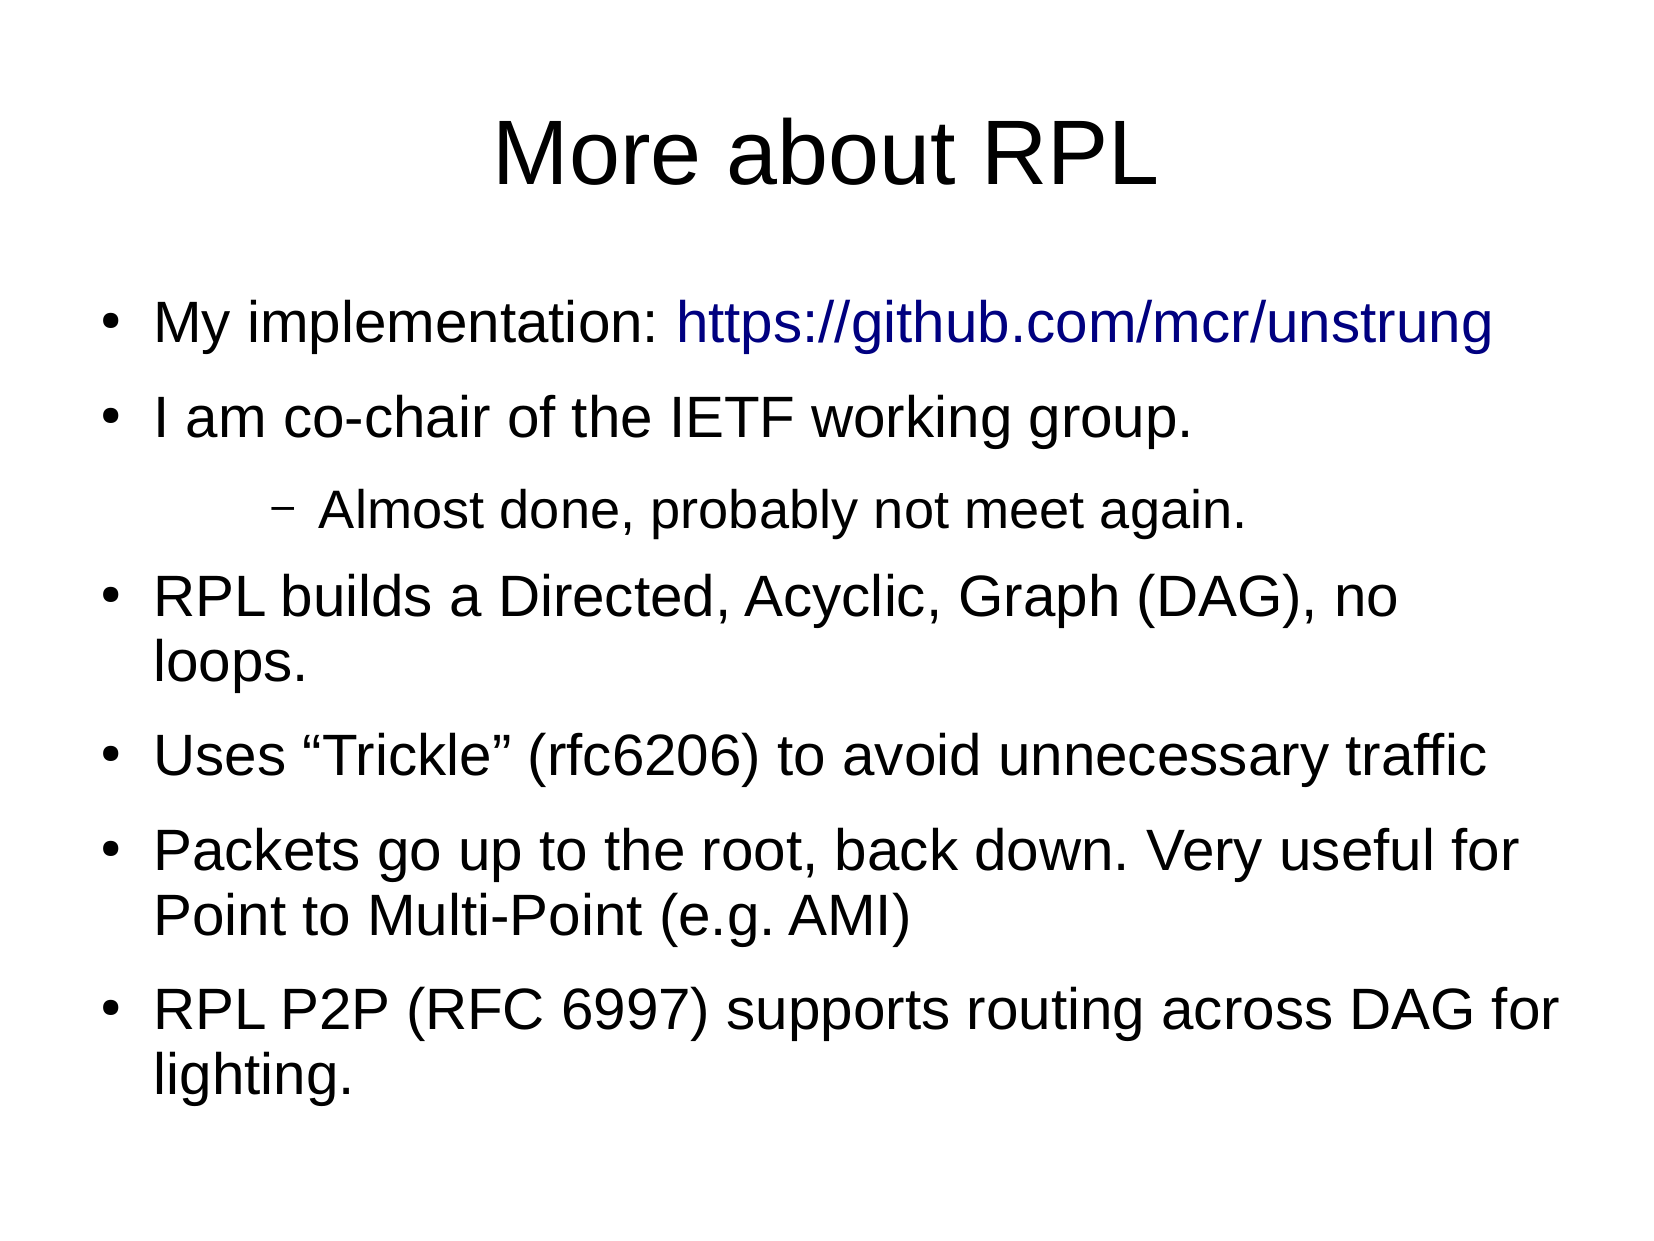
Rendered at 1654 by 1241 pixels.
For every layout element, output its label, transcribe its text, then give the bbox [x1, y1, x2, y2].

title More about RPL [82, 49, 1571, 257]
list My implementation: https://github.com/mcr/unstrung I am co-chair of the IETF working group. Almost done, probably not meet again. RPL builds a Directed, Acyclic, Graph (DAG), no loops. Uses “Trickle” (rfc6206) to avoid unnecessary traffic Packets go up to the root, back down. Very useful for Point to Multi-Point (e.g. AMI) RPL P2P (RFC 6997) supports routing across DAG for lighting. [82, 290, 1571, 1108]
